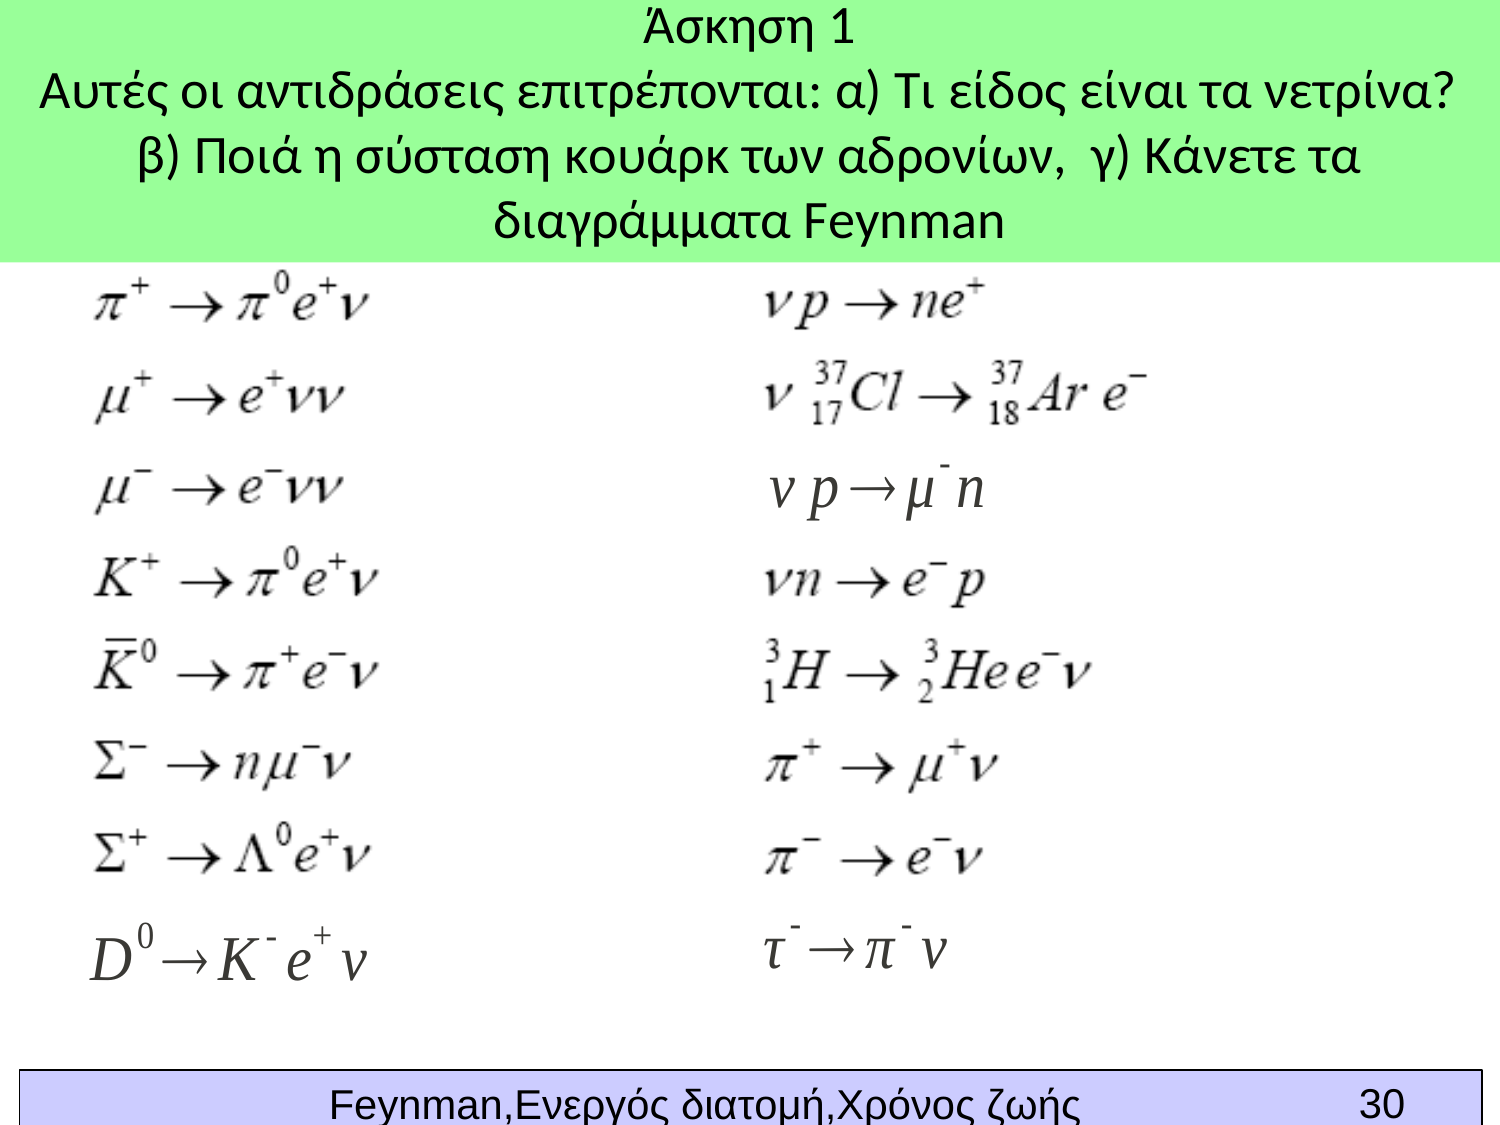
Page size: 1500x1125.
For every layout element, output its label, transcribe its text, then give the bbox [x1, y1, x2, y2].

text_box Άσκηση 1 Αυτές οι αντιδράσεις επιτρέπονται: α) Τι είδος είναι τα νετρίνα? β) Ποιά η σύσταση κουάρκ των αδρονίων, γ) Κάνετε τα διαγράμματα Feynman [0, 0, 1500, 263]
text_box [749, 450, 1088, 526]
text_box [74, 911, 488, 1025]
chart [748, 901, 967, 982]
chart [754, 440, 1003, 521]
picture [59, 263, 1164, 991]
text_box [755, 911, 1056, 987]
chart [75, 912, 386, 993]
